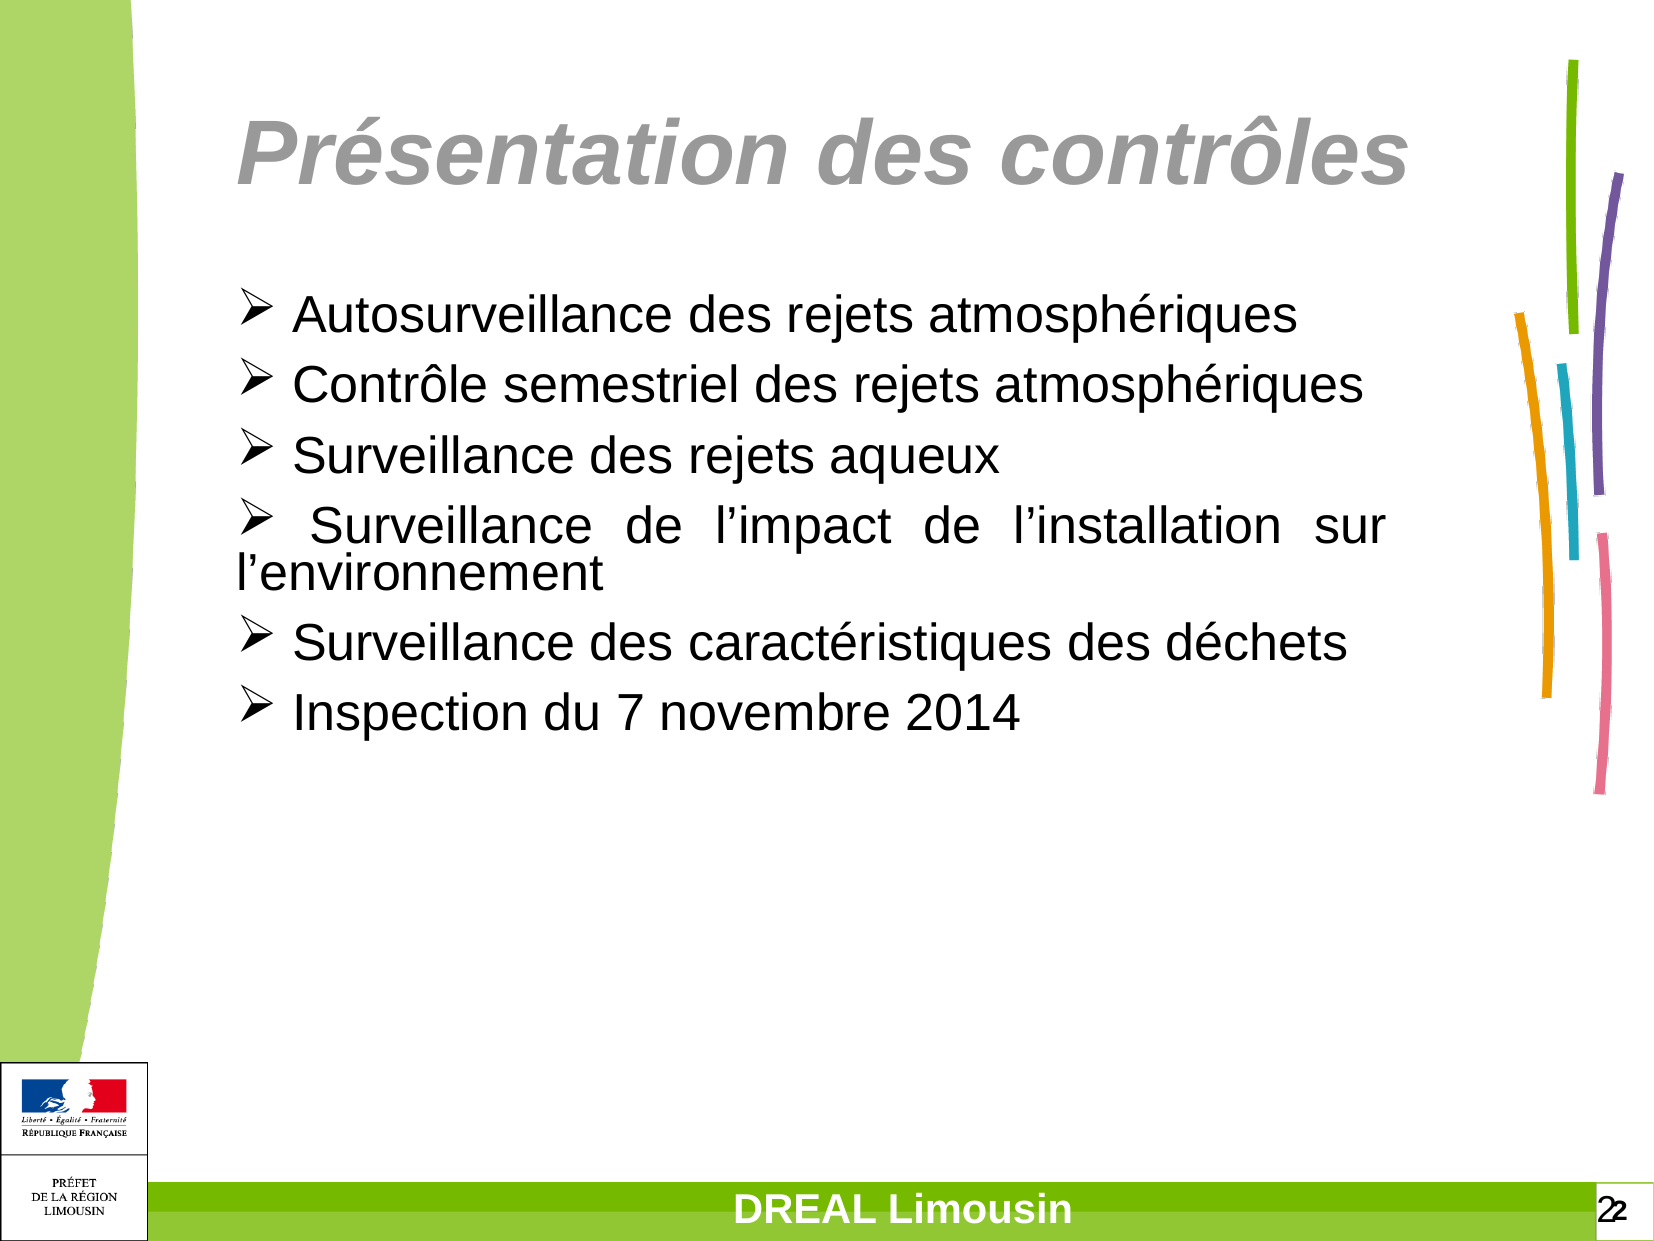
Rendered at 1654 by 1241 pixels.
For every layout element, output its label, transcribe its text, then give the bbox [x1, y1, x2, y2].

list Autosurveillance des rejets atmosphériques Contrôle semestriel des rejets atmosphériques Surveillance des rejets aqueux Surveillance de l’impact de l’installation sur l’environnement Surveillance des caractéristiques des déchets Inspection du 7 novembre 2014 [236, 295, 1388, 1104]
title Présentation des contrôles [236, 59, 1443, 260]
picture [0, 0, 1654, 1241]
